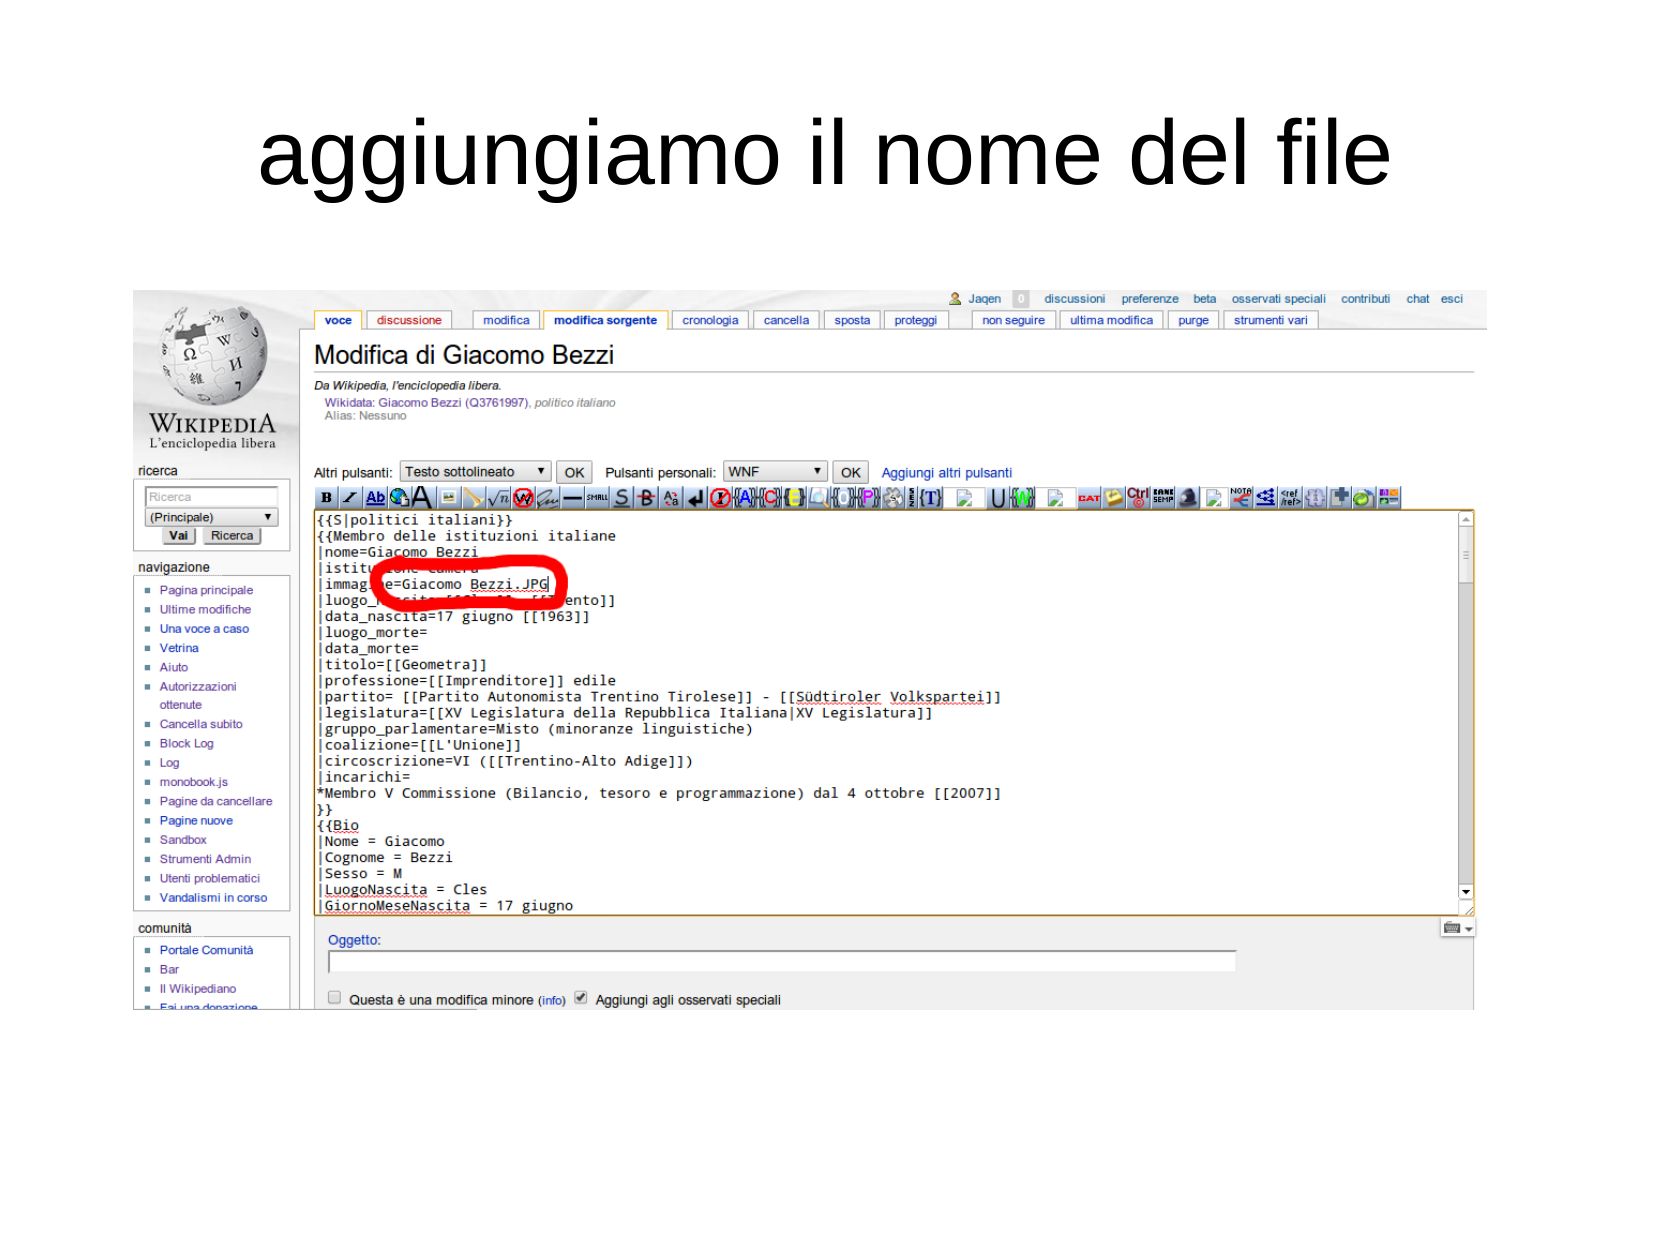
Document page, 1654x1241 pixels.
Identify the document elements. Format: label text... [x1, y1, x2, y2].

picture [133, 290, 1487, 1010]
title aggiungiamo il nome del file [82, 49, 1571, 257]
